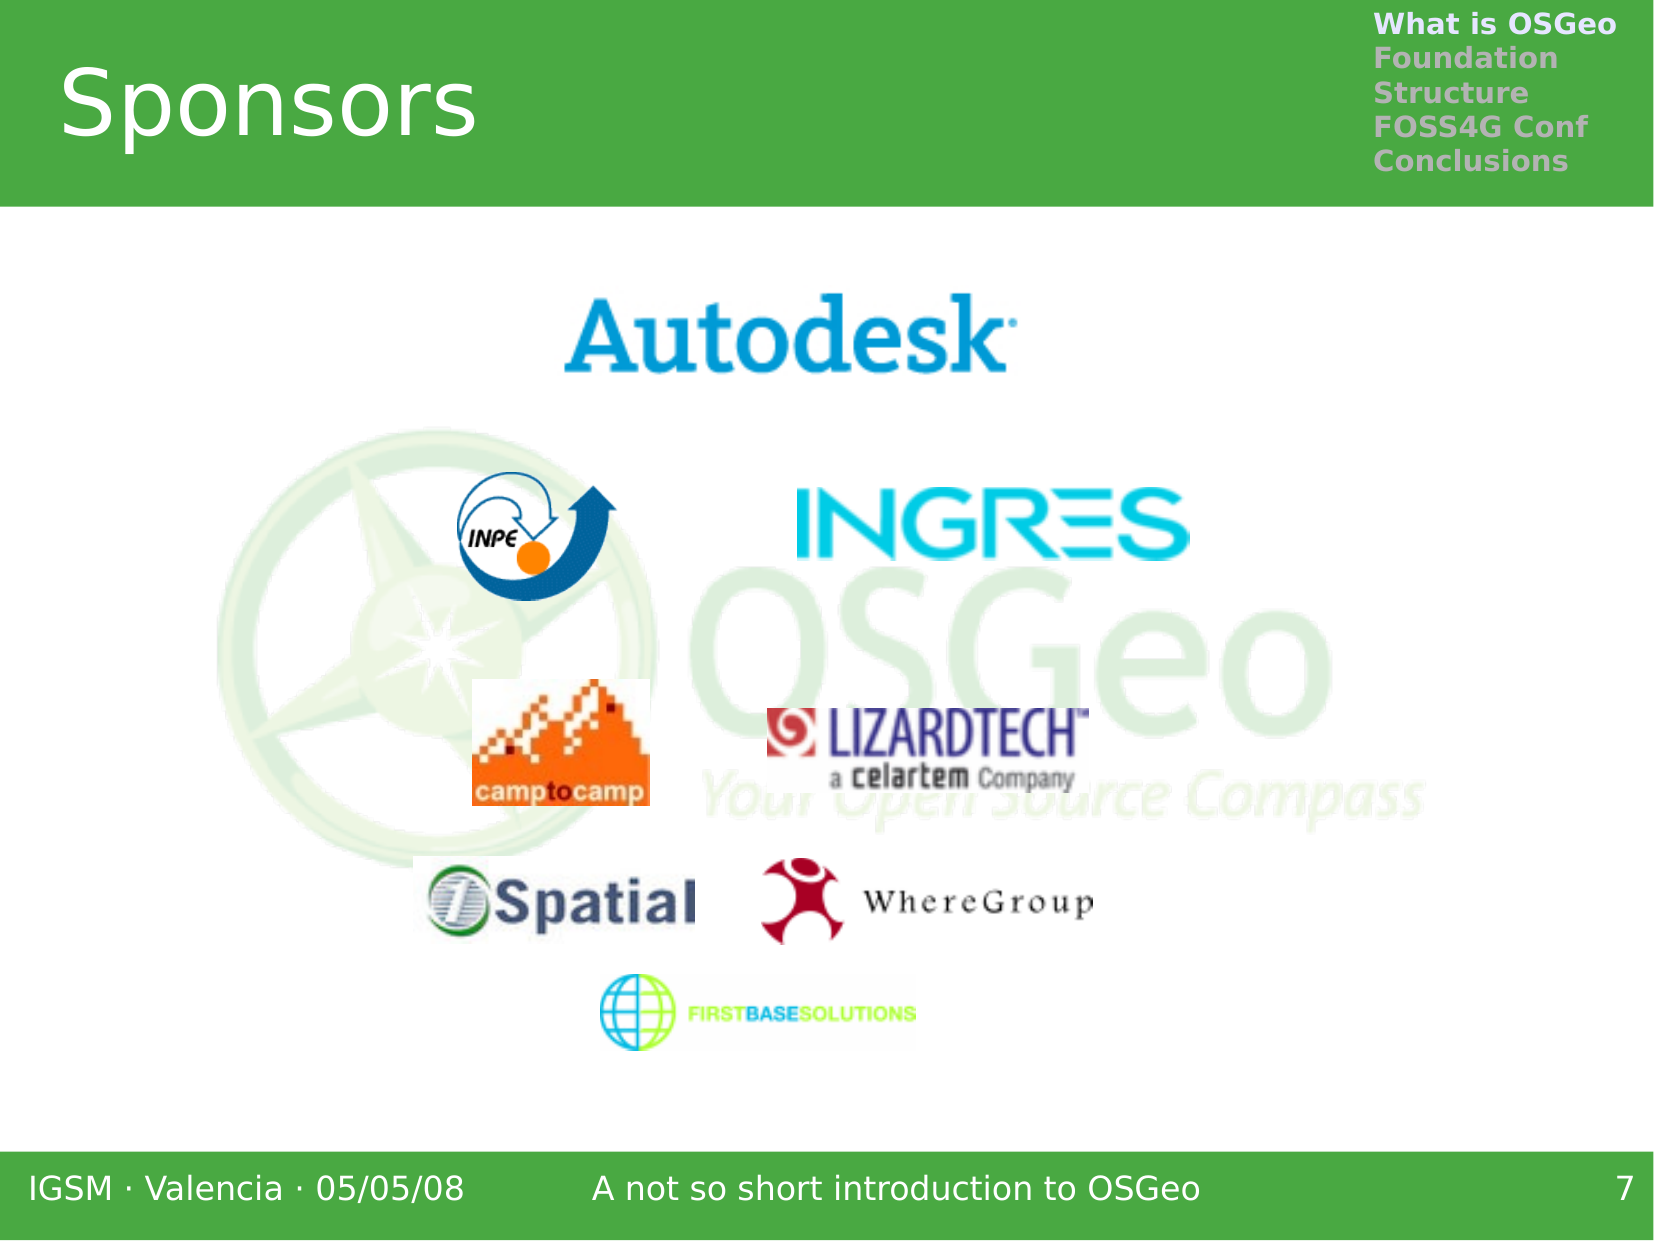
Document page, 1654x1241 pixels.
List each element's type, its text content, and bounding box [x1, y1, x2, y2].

picture [197, 413, 1447, 945]
picture [600, 974, 916, 1051]
picture [554, 285, 1029, 384]
text_box What is OSGeo Foundation Structure FOSS4G Conf Conclusions [1358, 0, 1654, 207]
title Sponsors [59, 29, 1358, 178]
